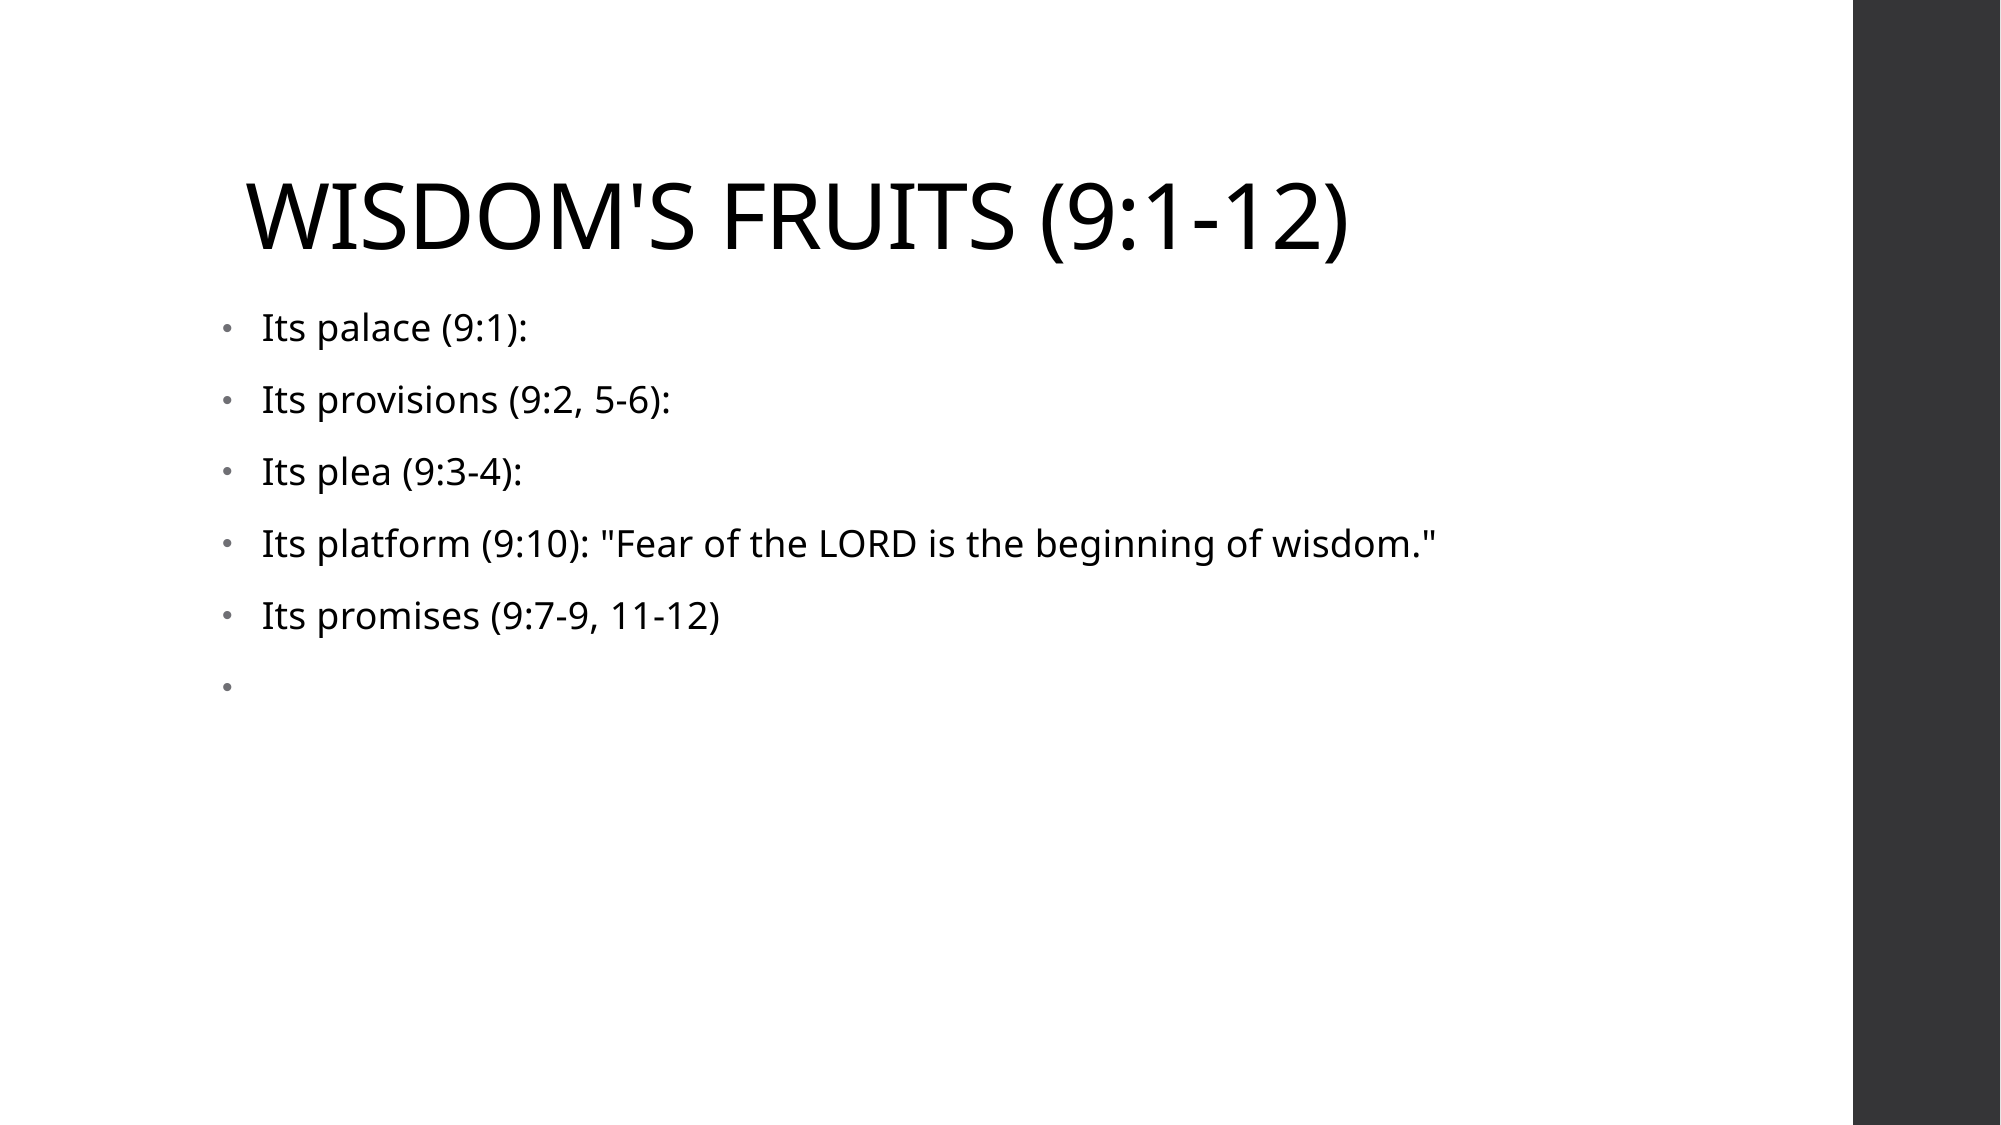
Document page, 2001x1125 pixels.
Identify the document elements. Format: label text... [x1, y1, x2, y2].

list Its palace (9:1): Its provisions (9:2, 5-6): Its plea (9:3-4): Its platform (9:10): "Fear of the LORD is the beginning of wisdom." Its promises (9:7-9, 11-12) [206, 299, 1617, 1014]
title WISDOM'S FRUITS (9:1-12) [206, 60, 1797, 278]
